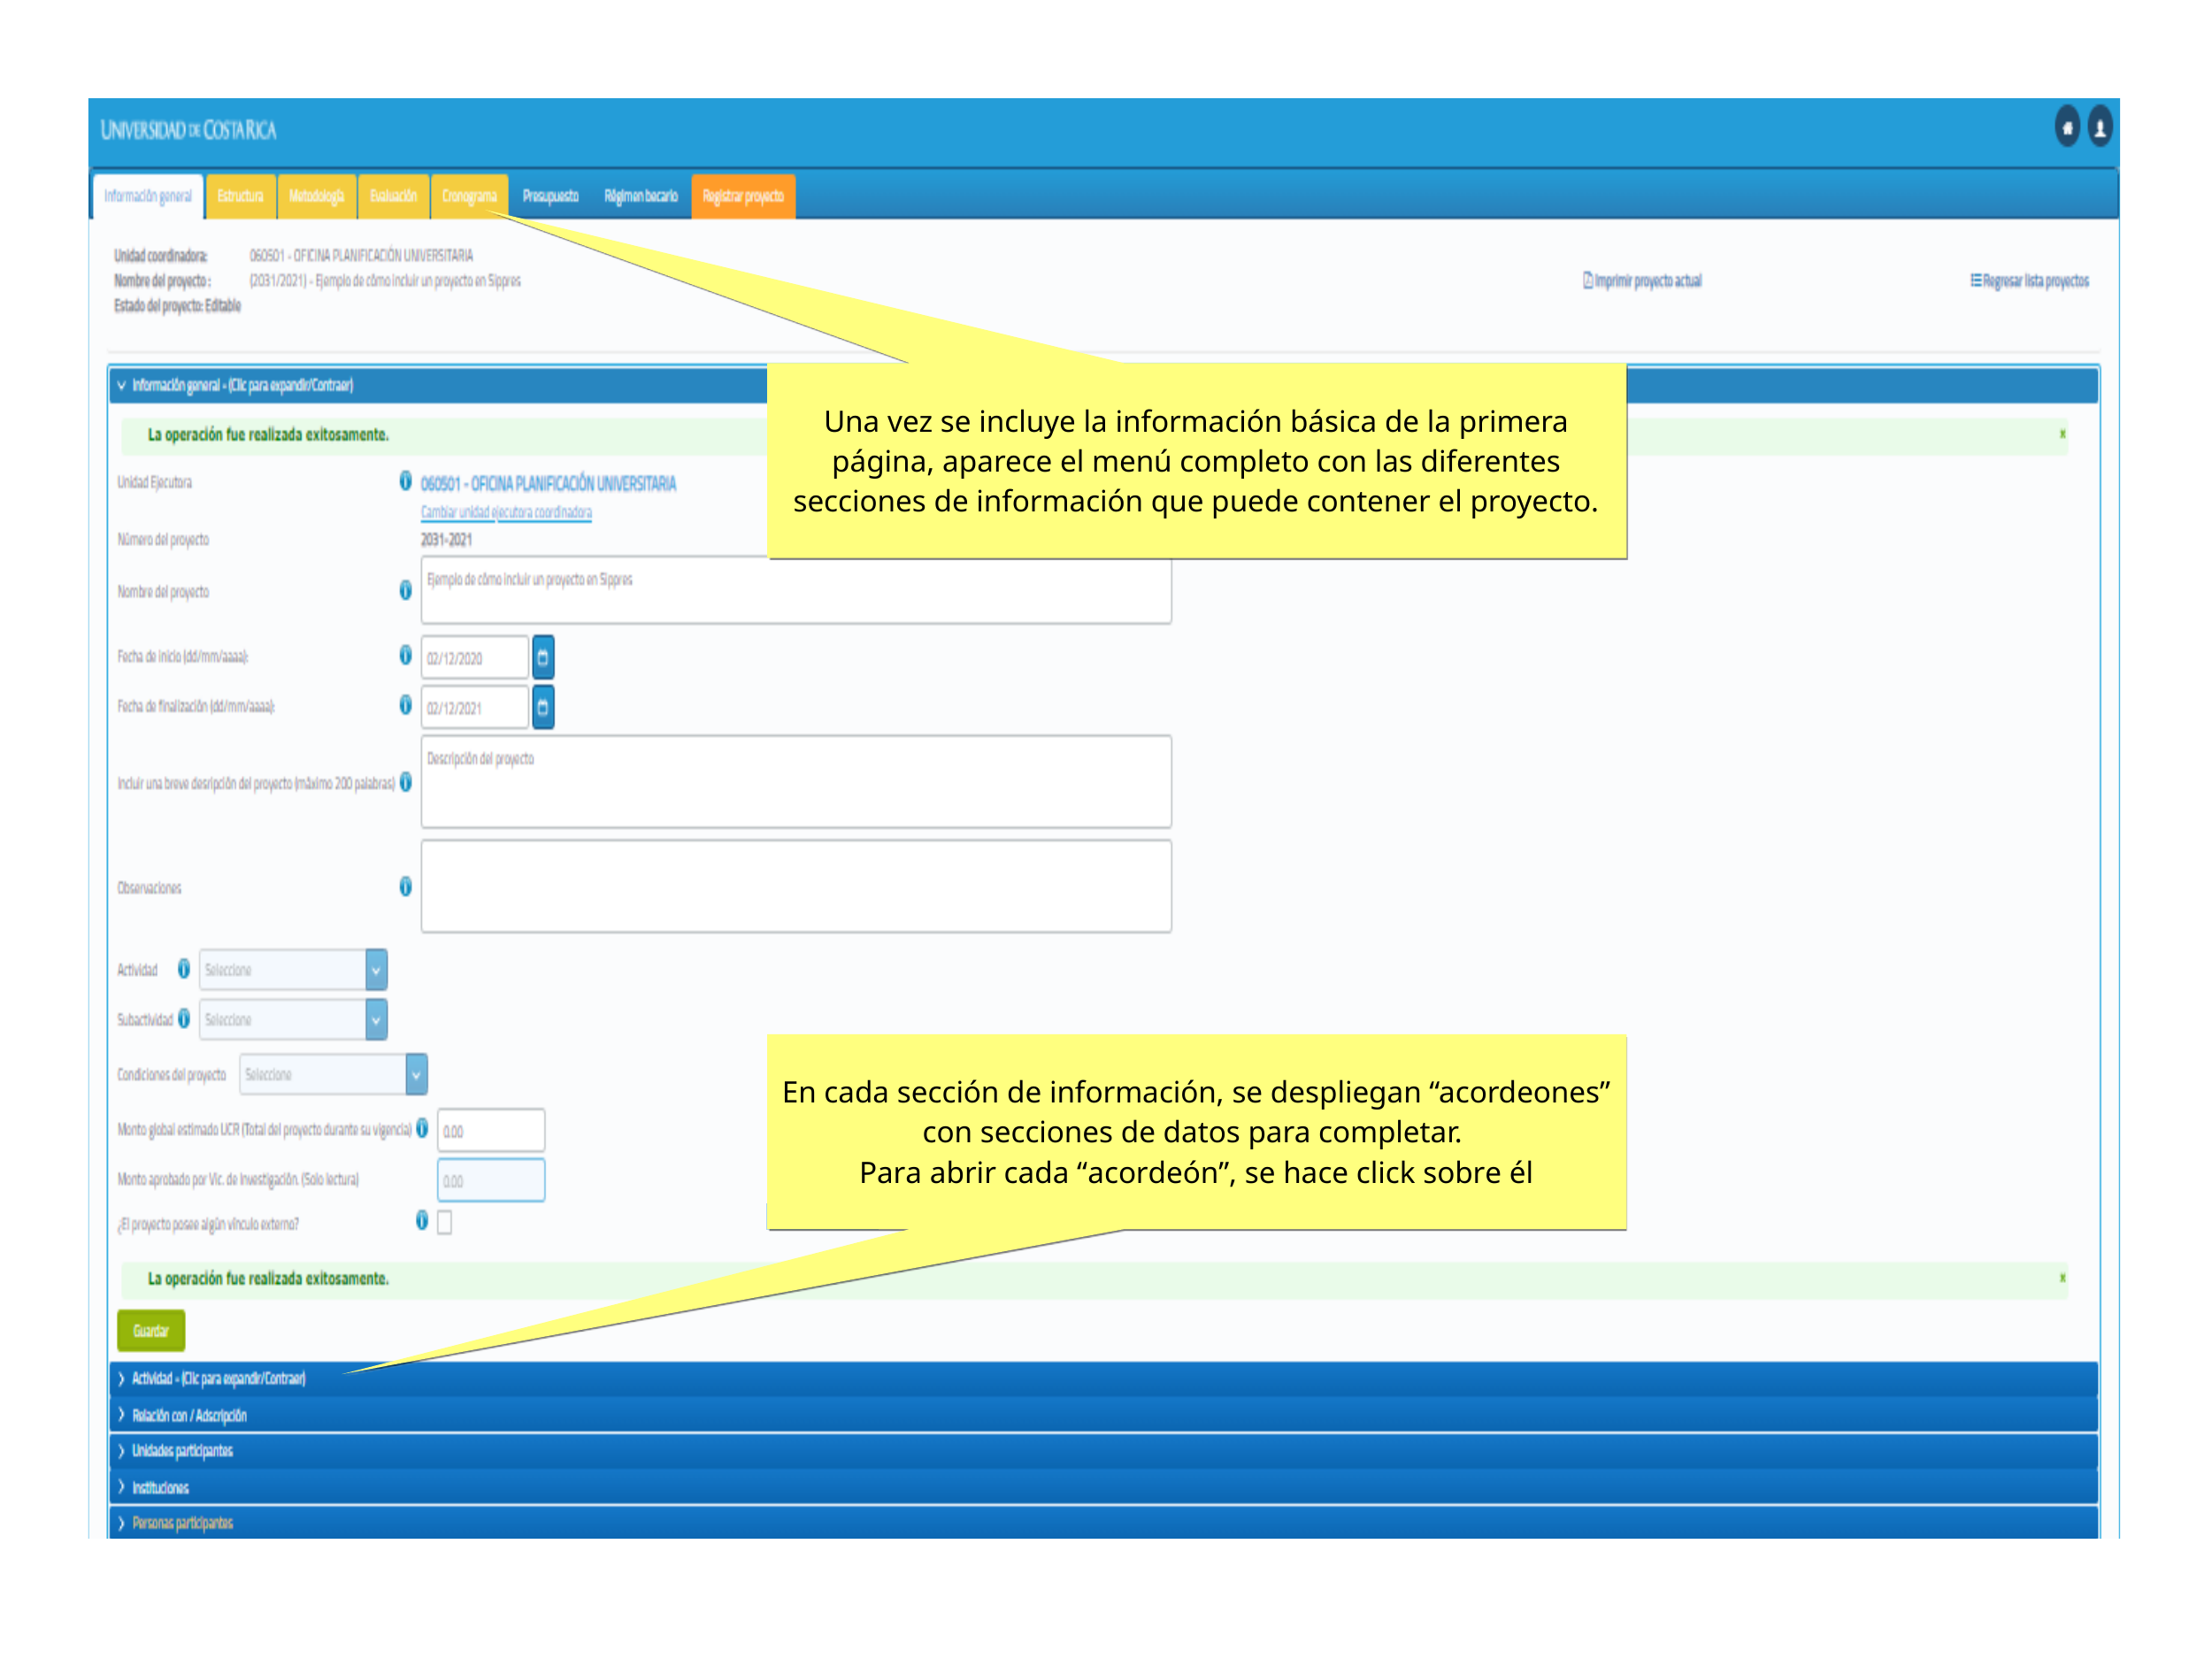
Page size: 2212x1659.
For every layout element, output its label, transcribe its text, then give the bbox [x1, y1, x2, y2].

picture [88, 98, 2121, 1539]
text_box En cada sección de información, se despliegan “acordeones” con secciones de datos para completar. Para abrir cada “acordeón”, se hace click sobre él [342, 1033, 1627, 1375]
text_box Una vez se incluye la información básica de la primera página, aparece el menú completo con las diferentes secciones de información que puede contener el proyecto. [484, 209, 1627, 558]
